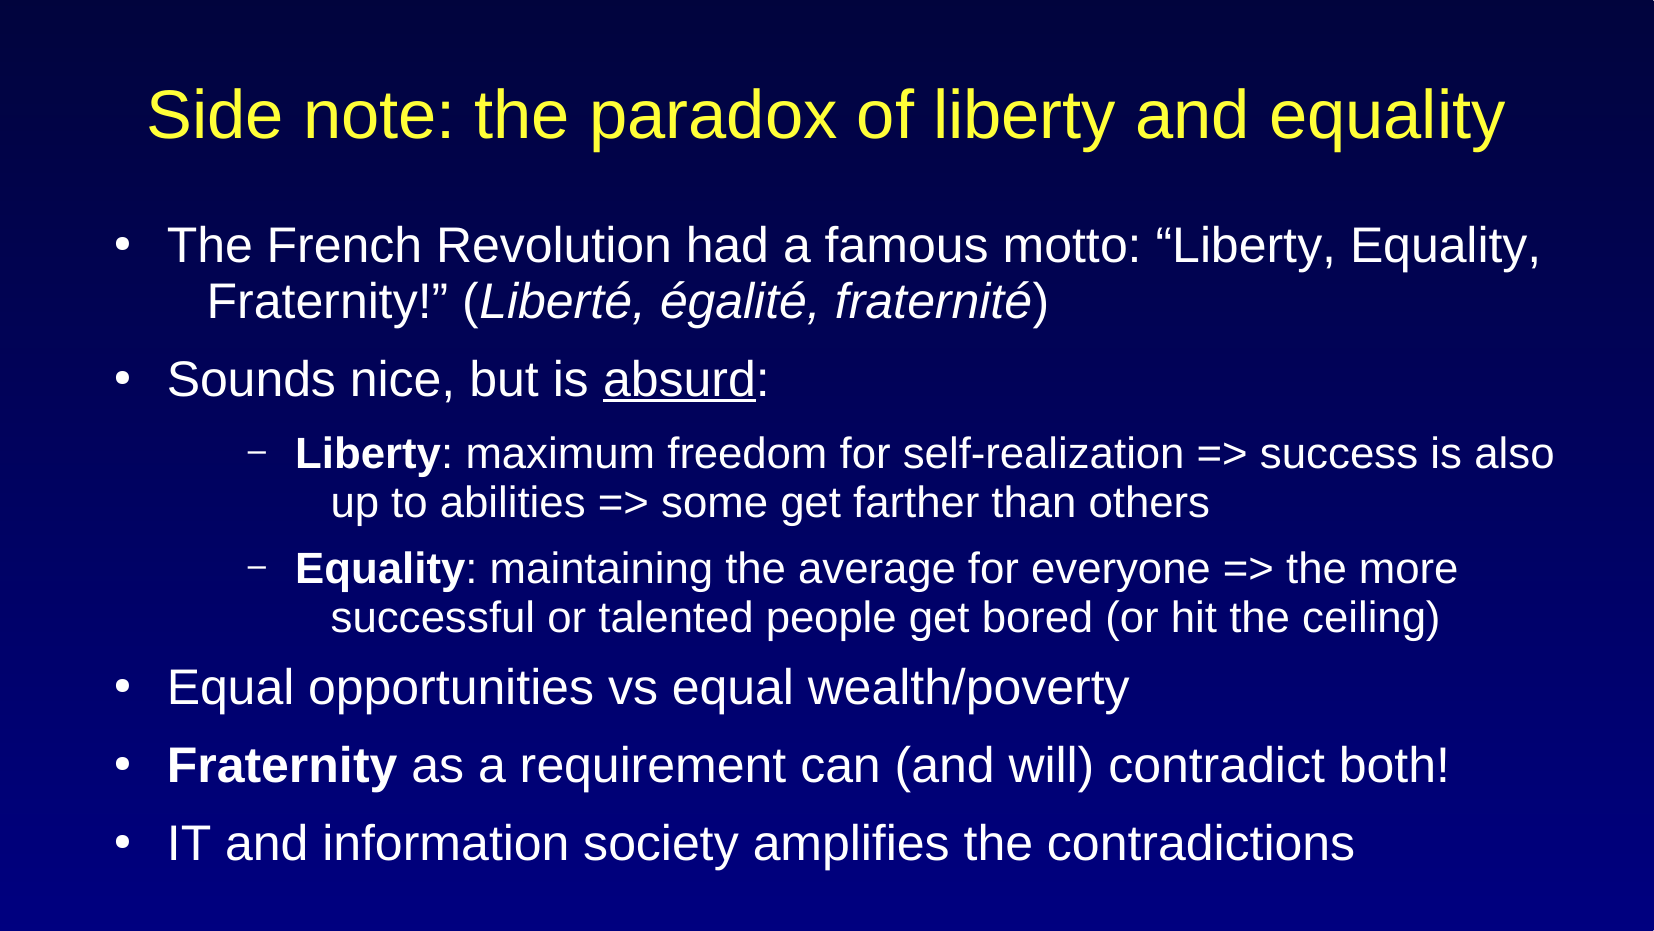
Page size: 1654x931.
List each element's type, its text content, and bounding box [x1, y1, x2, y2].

list The French Revolution had a famous motto: “Liberty, Equality, Fraternity!” (Liberté, égalité, fraternité) Sounds nice, but is absurd: Liberty: maximum freedom for self-realization => success is also up to abilities => some get farther than others Equality: maintaining the average for everyone => the more successful or talented people get bored (or hit the ceiling) Equal opportunities vs equal wealth/poverty Fraternity as a requirement can (and will) contradict both! IT and information society amplifies the contradictions [82, 217, 1571, 871]
title Side note: the paradox of liberty and equality [82, 37, 1571, 193]
